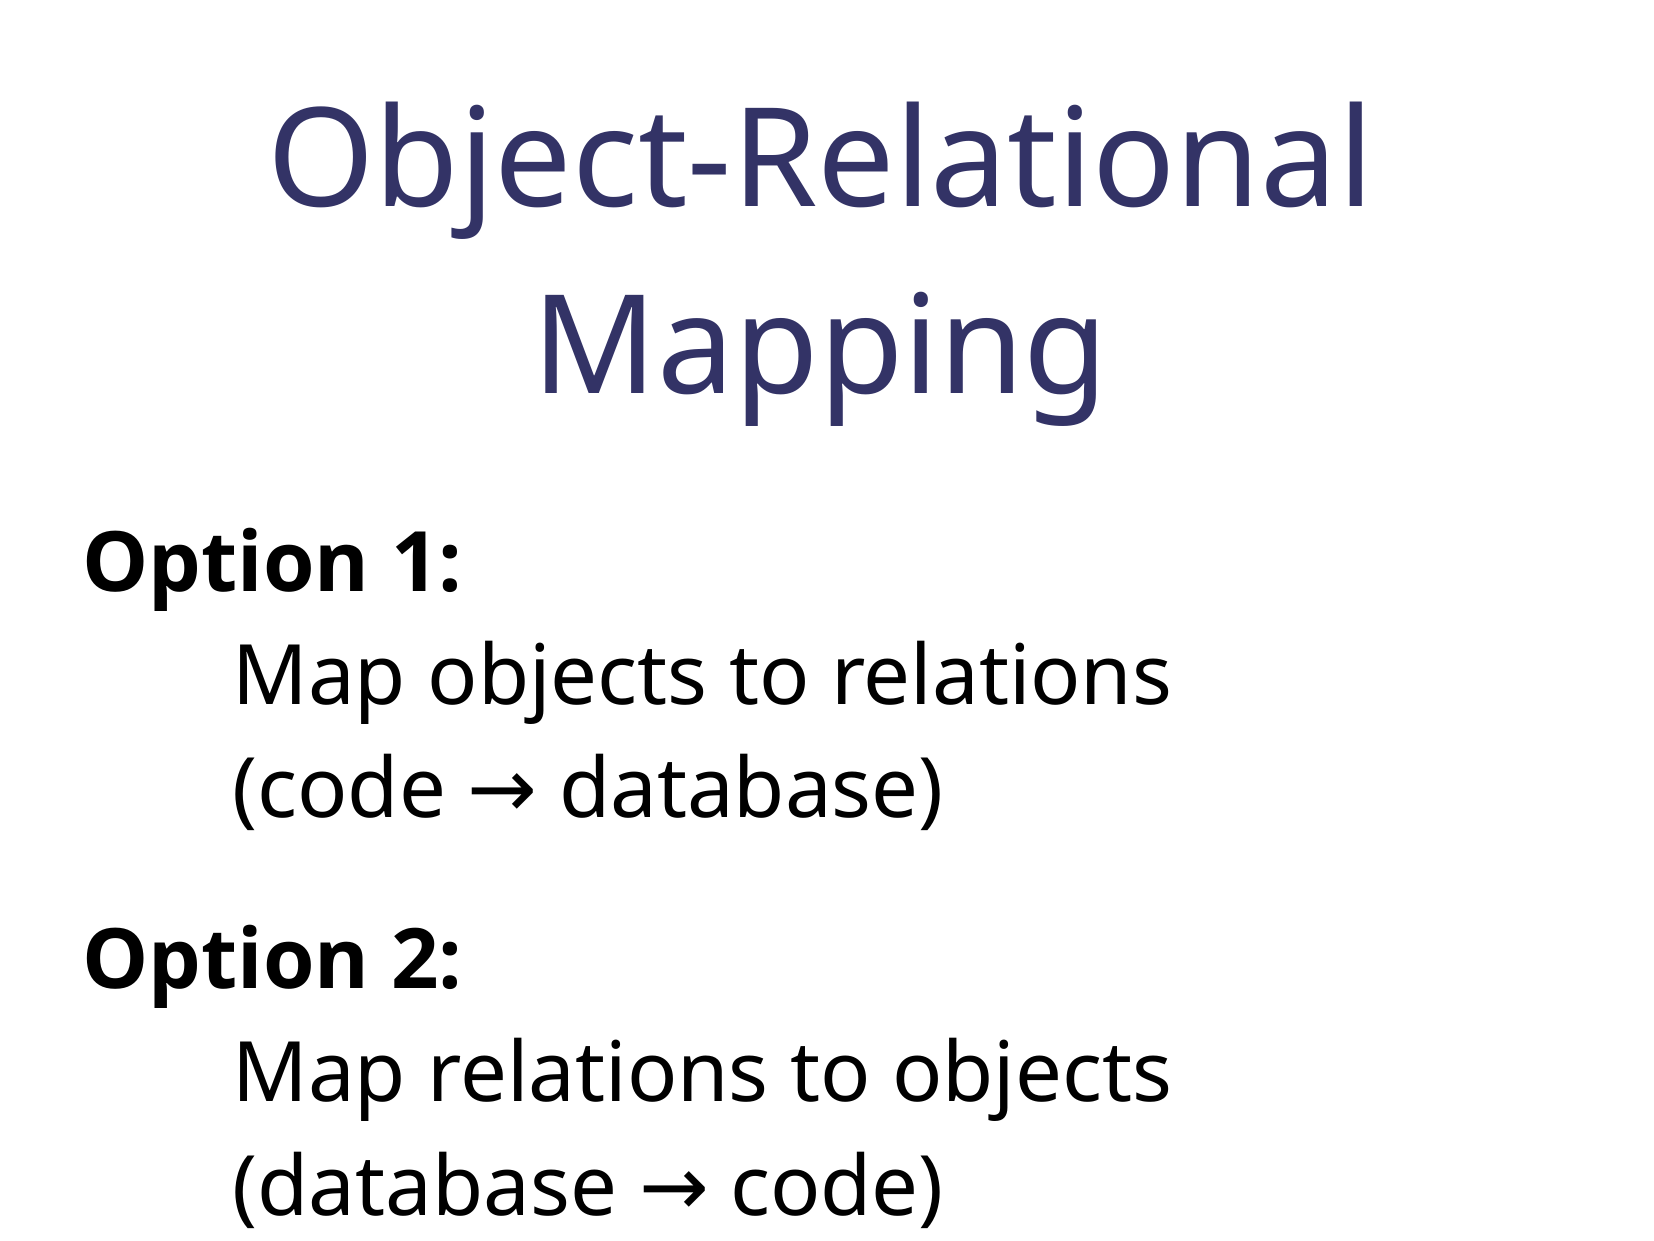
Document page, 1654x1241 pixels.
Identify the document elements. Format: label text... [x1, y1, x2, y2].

subtitle Option 1: Map objects to relations (code → database) Option 2: Map relations to objects (database → code) [82, 501, 1654, 1161]
title Object-Relational Mapping [76, 79, 1565, 414]
